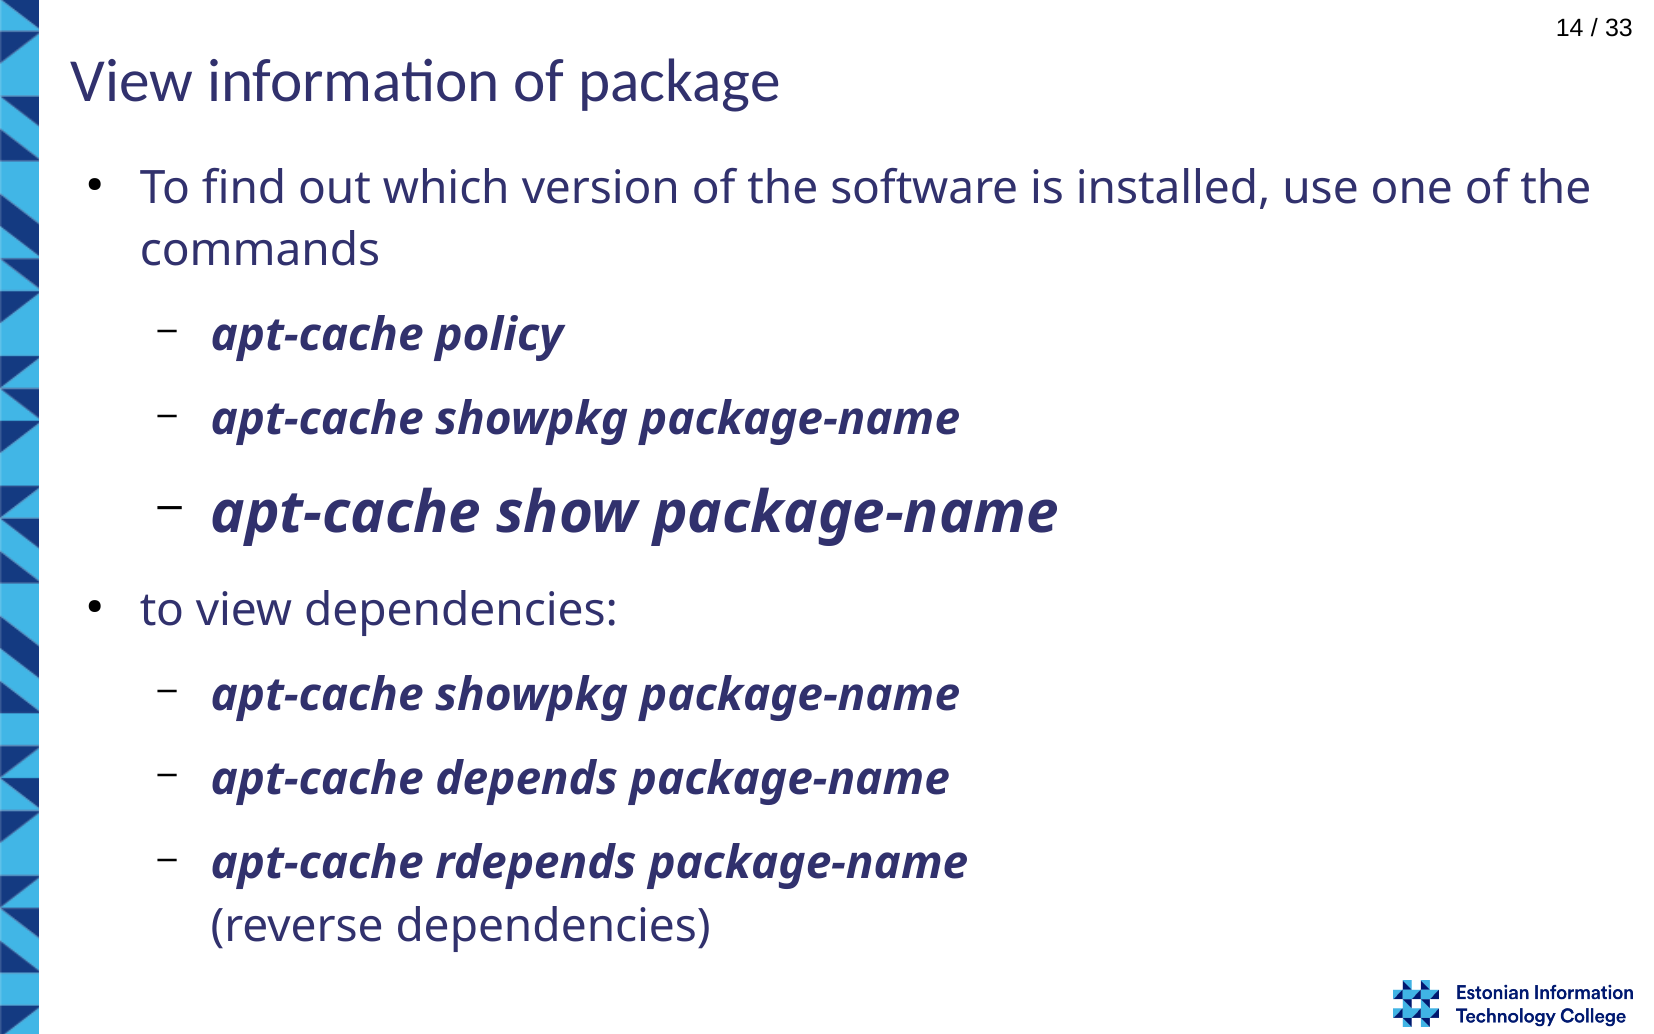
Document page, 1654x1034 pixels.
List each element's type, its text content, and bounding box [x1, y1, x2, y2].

list To find out which version of the software is installed, use one of the commands apt-cache policy apt-cache showpkg package-name apt-cache show package-name to view dependencies: apt-cache showpkg package-name apt-cache depends package-name apt-cache rdepends package-name (reverse dependencies) [68, 153, 1630, 957]
title View information of package [70, 41, 1630, 130]
picture [1393, 980, 1633, 1027]
